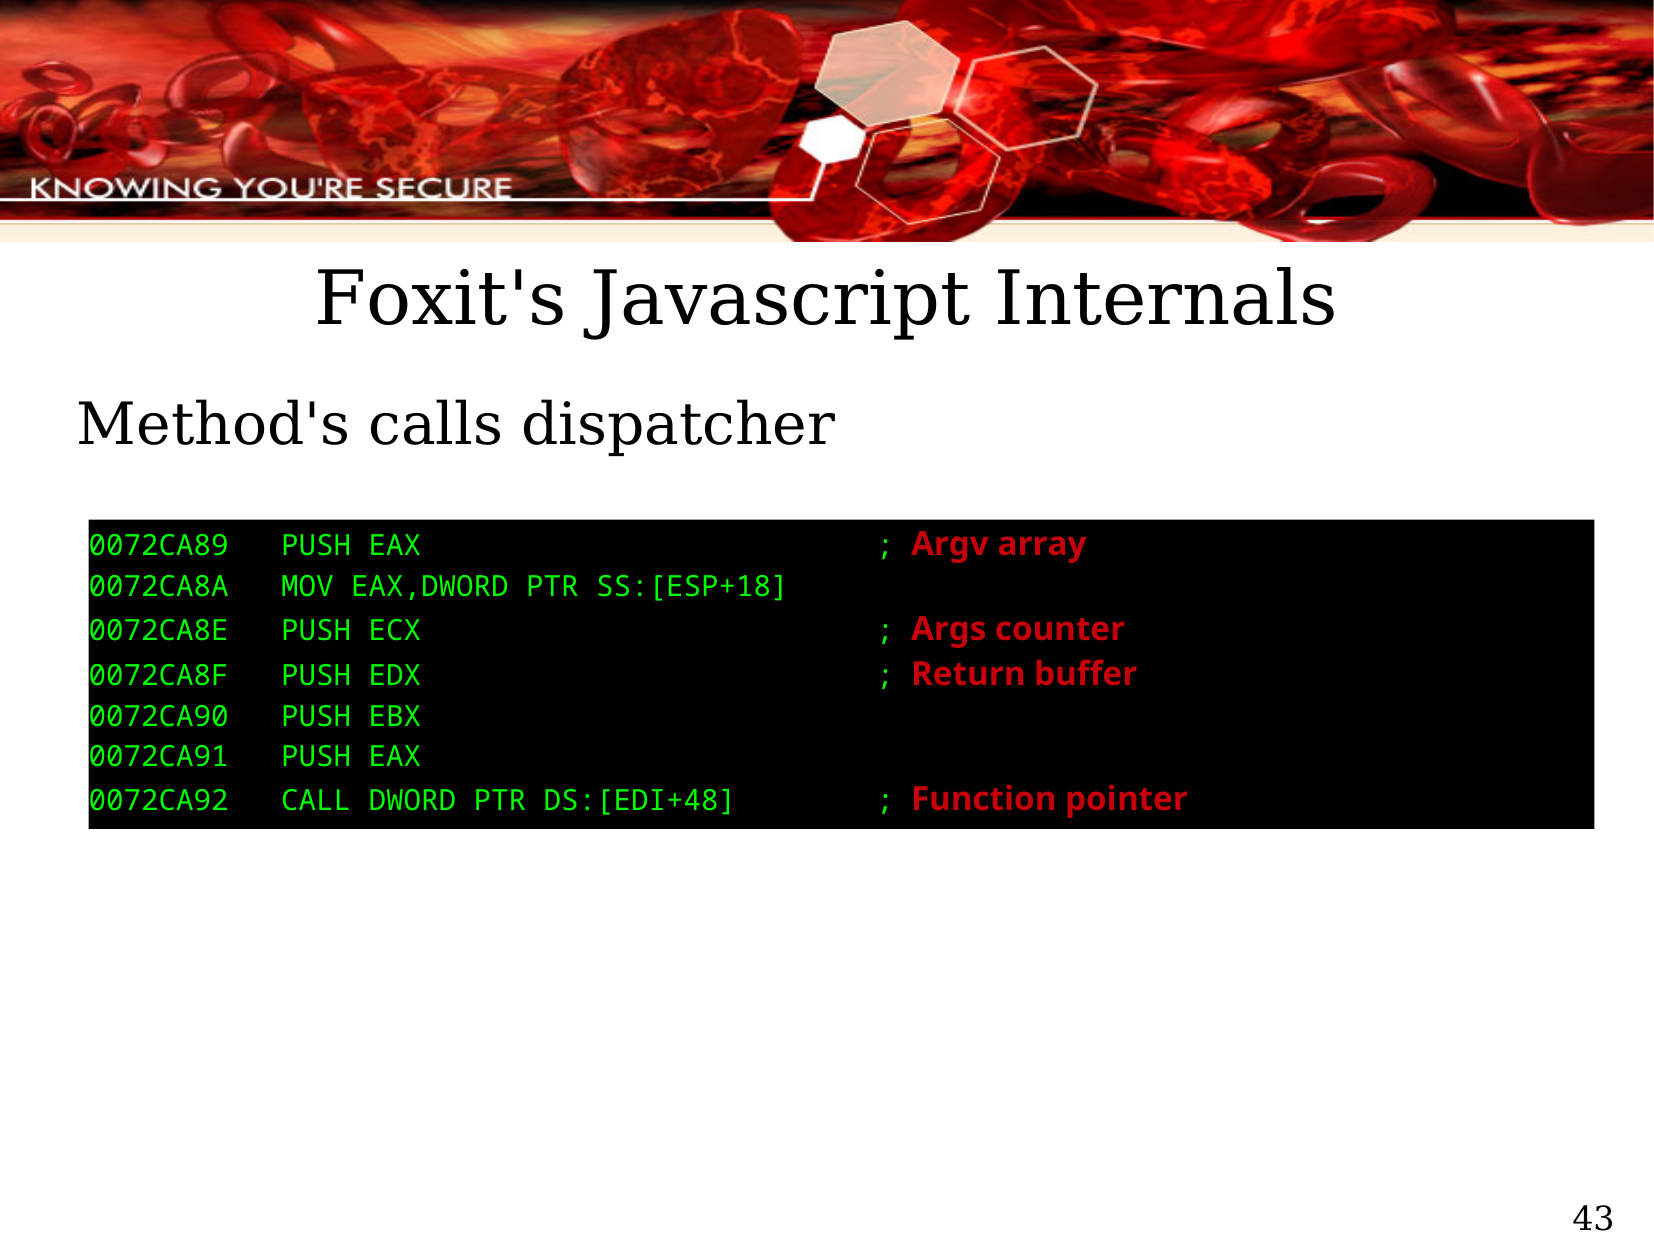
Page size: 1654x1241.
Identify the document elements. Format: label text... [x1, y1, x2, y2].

picture [0, 0, 1654, 195]
list Method's calls dispatcher [59, 390, 1595, 485]
text_box 0072CA89 PUSH EAX ; Argv array 0072CA8A MOV EAX,DWORD PTR SS:[ESP+18] 0072CA8E PUSH ECX ; Args counter 0072CA8F PUSH EDX ; Return buffer 0072CA90 PUSH EBX 0072CA91 PUSH EAX 0072CA92 CALL DWORD PTR DS:[EDI+48] ; Function pointer [88, 519, 1595, 829]
title Foxit's Javascript Internals [0, 195, 1654, 403]
